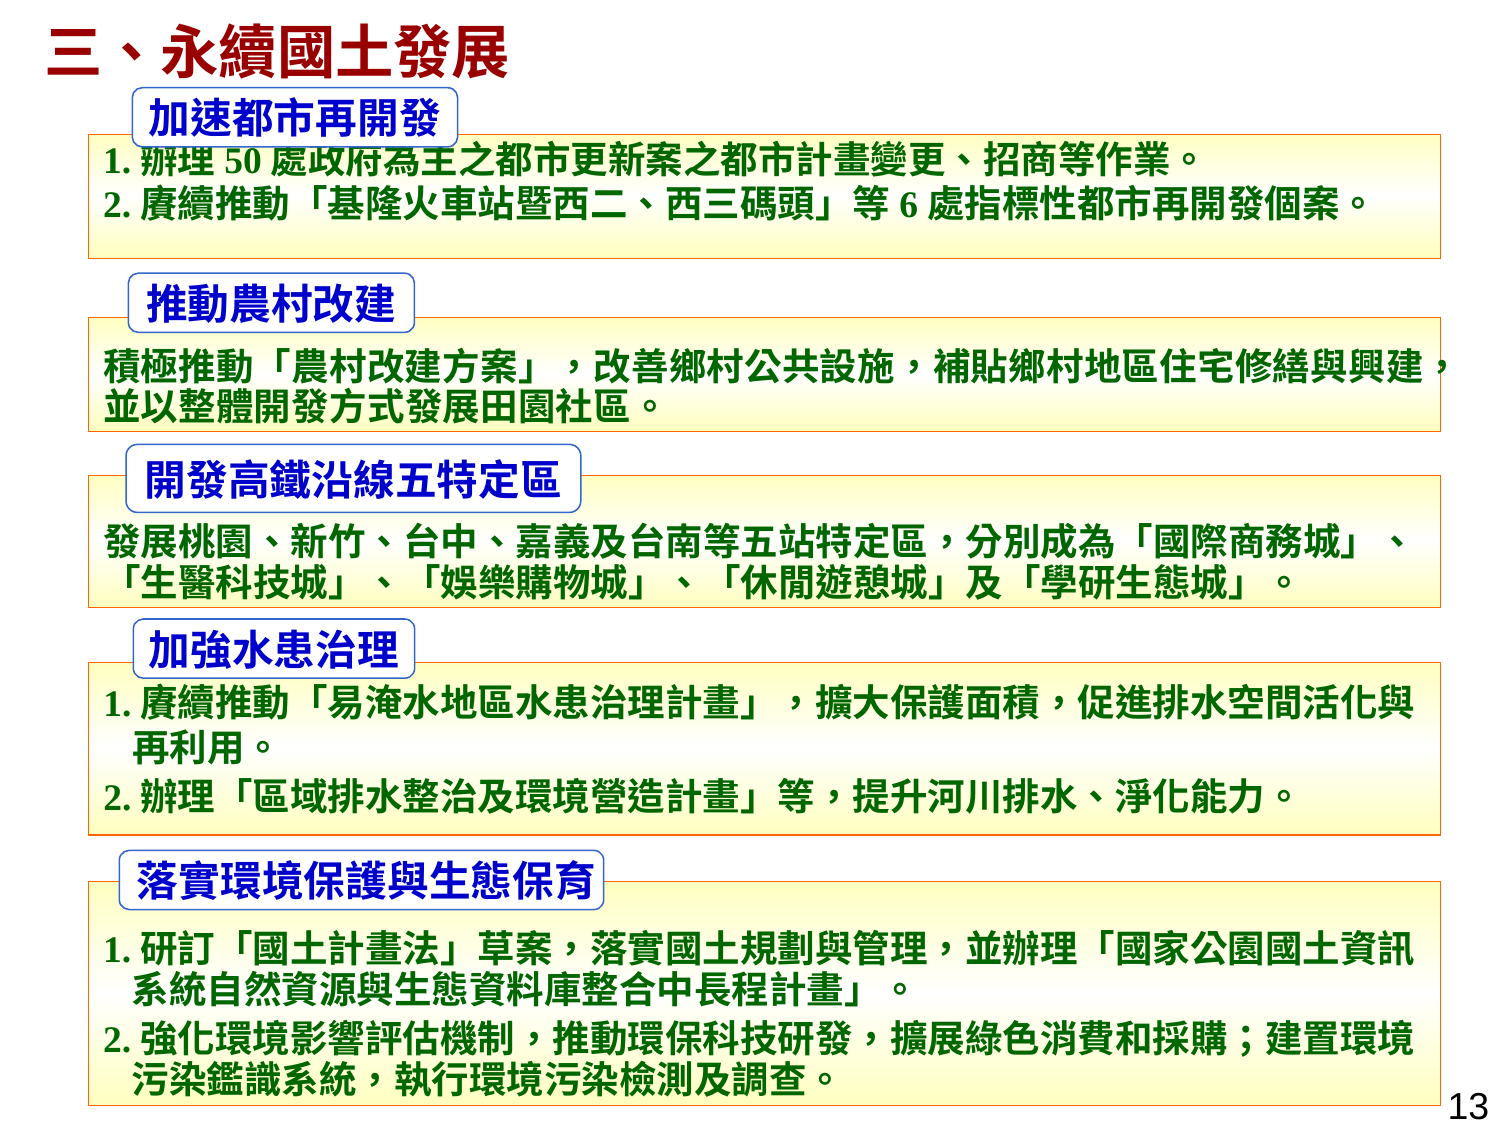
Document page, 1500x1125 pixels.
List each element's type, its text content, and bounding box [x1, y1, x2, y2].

text_box 積極推動「農村改建方案」，改善鄉村公共設施，補貼鄉村地區住宅修繕與興建，並以整體開發方式發展田園社區。 [88, 317, 1441, 432]
text_box 加速都市再開發 [132, 87, 458, 147]
text_box 落實環境保護與生態保育 [119, 850, 604, 910]
text_box 1.辦理50處政府為主之都市更新案之都市計畫變更、招商等作業。 2.賡續推動「基隆火車站暨西二、西三碼頭」等6處指標性都市再開發個案。 [88, 134, 1441, 259]
text_box 開發高鐵沿線五特定區 [126, 444, 581, 513]
text_box 1.賡續推動「易淹水地區水患治理計畫」，擴大保護面積，促進排水空間活化與再利用。 2.辦理「區域排水整治及環境營造計畫」等，提升河川排水、淨化能力。 [88, 662, 1441, 835]
text_box 1.研訂「國土計畫法」草案，落實國土規劃與管理，並辦理「國家公園國土資訊系統自然資源與生態資料庫整合中長程計畫」。 2.強化環境影響評估機制，推動環保科技研發，擴展綠色消費和採購；建置環境污染鑑識系統，執行環境污染檢測及調查。 [88, 881, 1441, 1106]
text_box 加強水患治理 [133, 619, 415, 679]
text_box 三、永續國土發展 [29, 7, 857, 93]
text_box 發展桃園、新竹、台中、嘉義及台南等五站特定區，分別成為「國際商務城」、「生醫科技城」、「娛樂購物城」、「休閒遊憩城」及「學研生態城」。 [88, 475, 1441, 608]
text_box 推動農村改建 [128, 273, 415, 333]
text_box 13 [1432, 1074, 1500, 1125]
